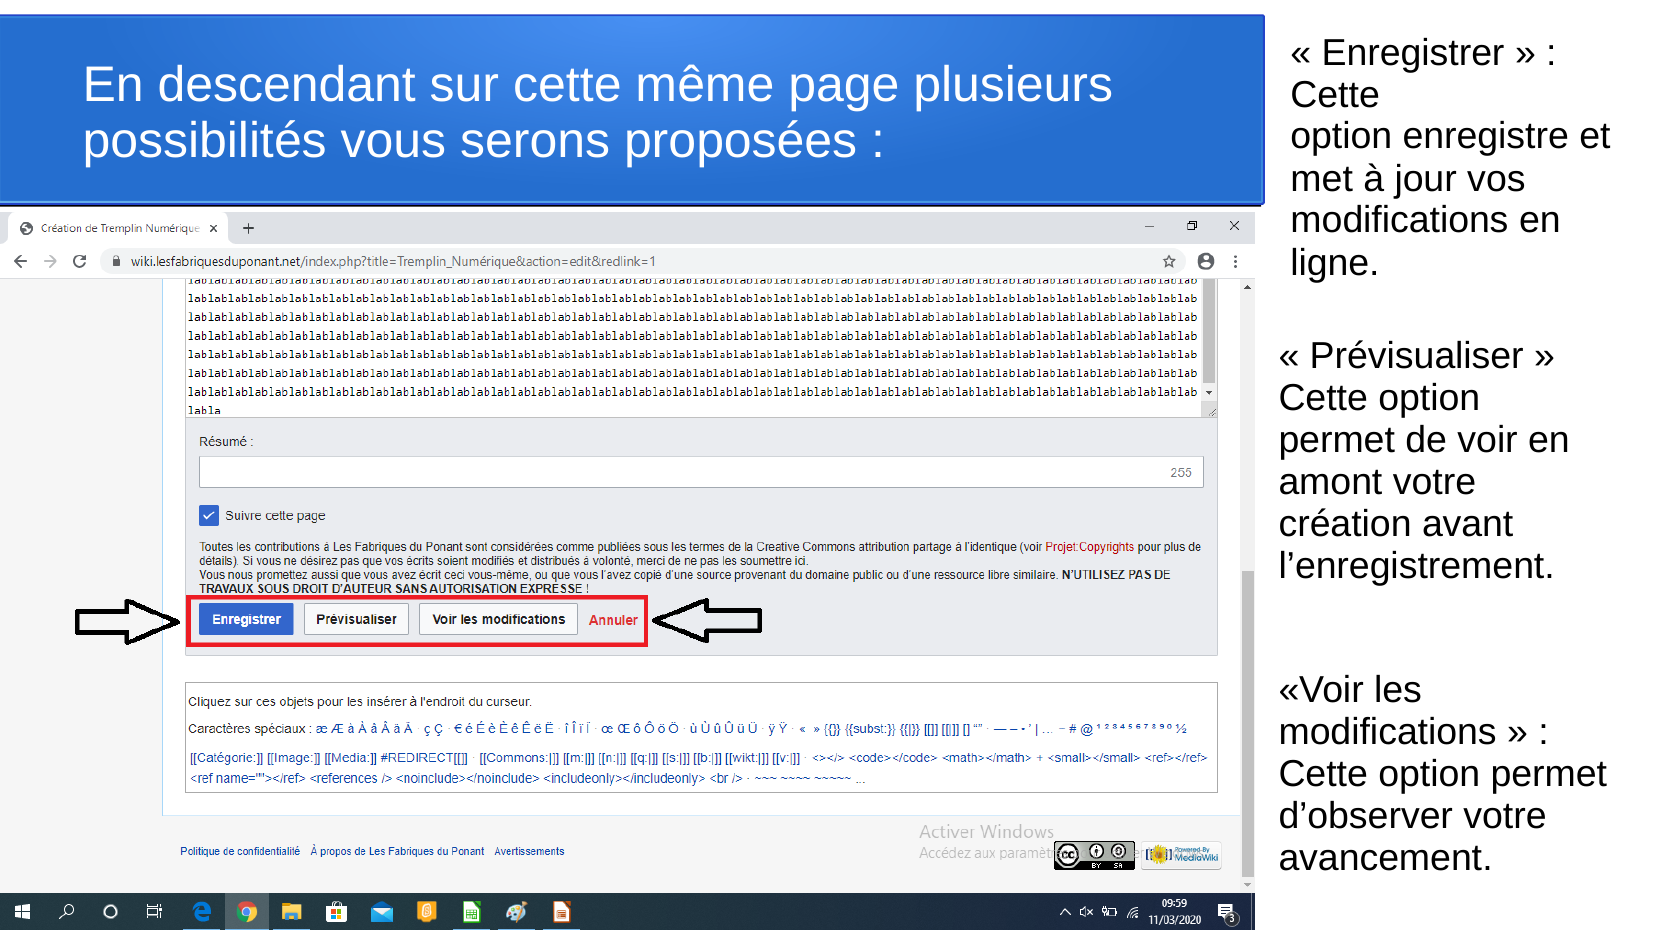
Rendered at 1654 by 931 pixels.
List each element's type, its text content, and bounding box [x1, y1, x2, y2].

title En descendant sur cette même page plusieurs possibilités vous serons proposées : [82, 35, 1235, 189]
text_box «Voir les modifications » : Cette option permet d’observer votre avancement. [1263, 661, 1630, 886]
text_box « Prévisualiser » Cette option permet de voir en amont votre création avant l’enregistrement. [1263, 327, 1619, 595]
text_box « Enregistrer » : Cette option enregistre et met à jour vos modifications en ligne. [1275, 23, 1630, 291]
picture [0, 212, 1255, 930]
